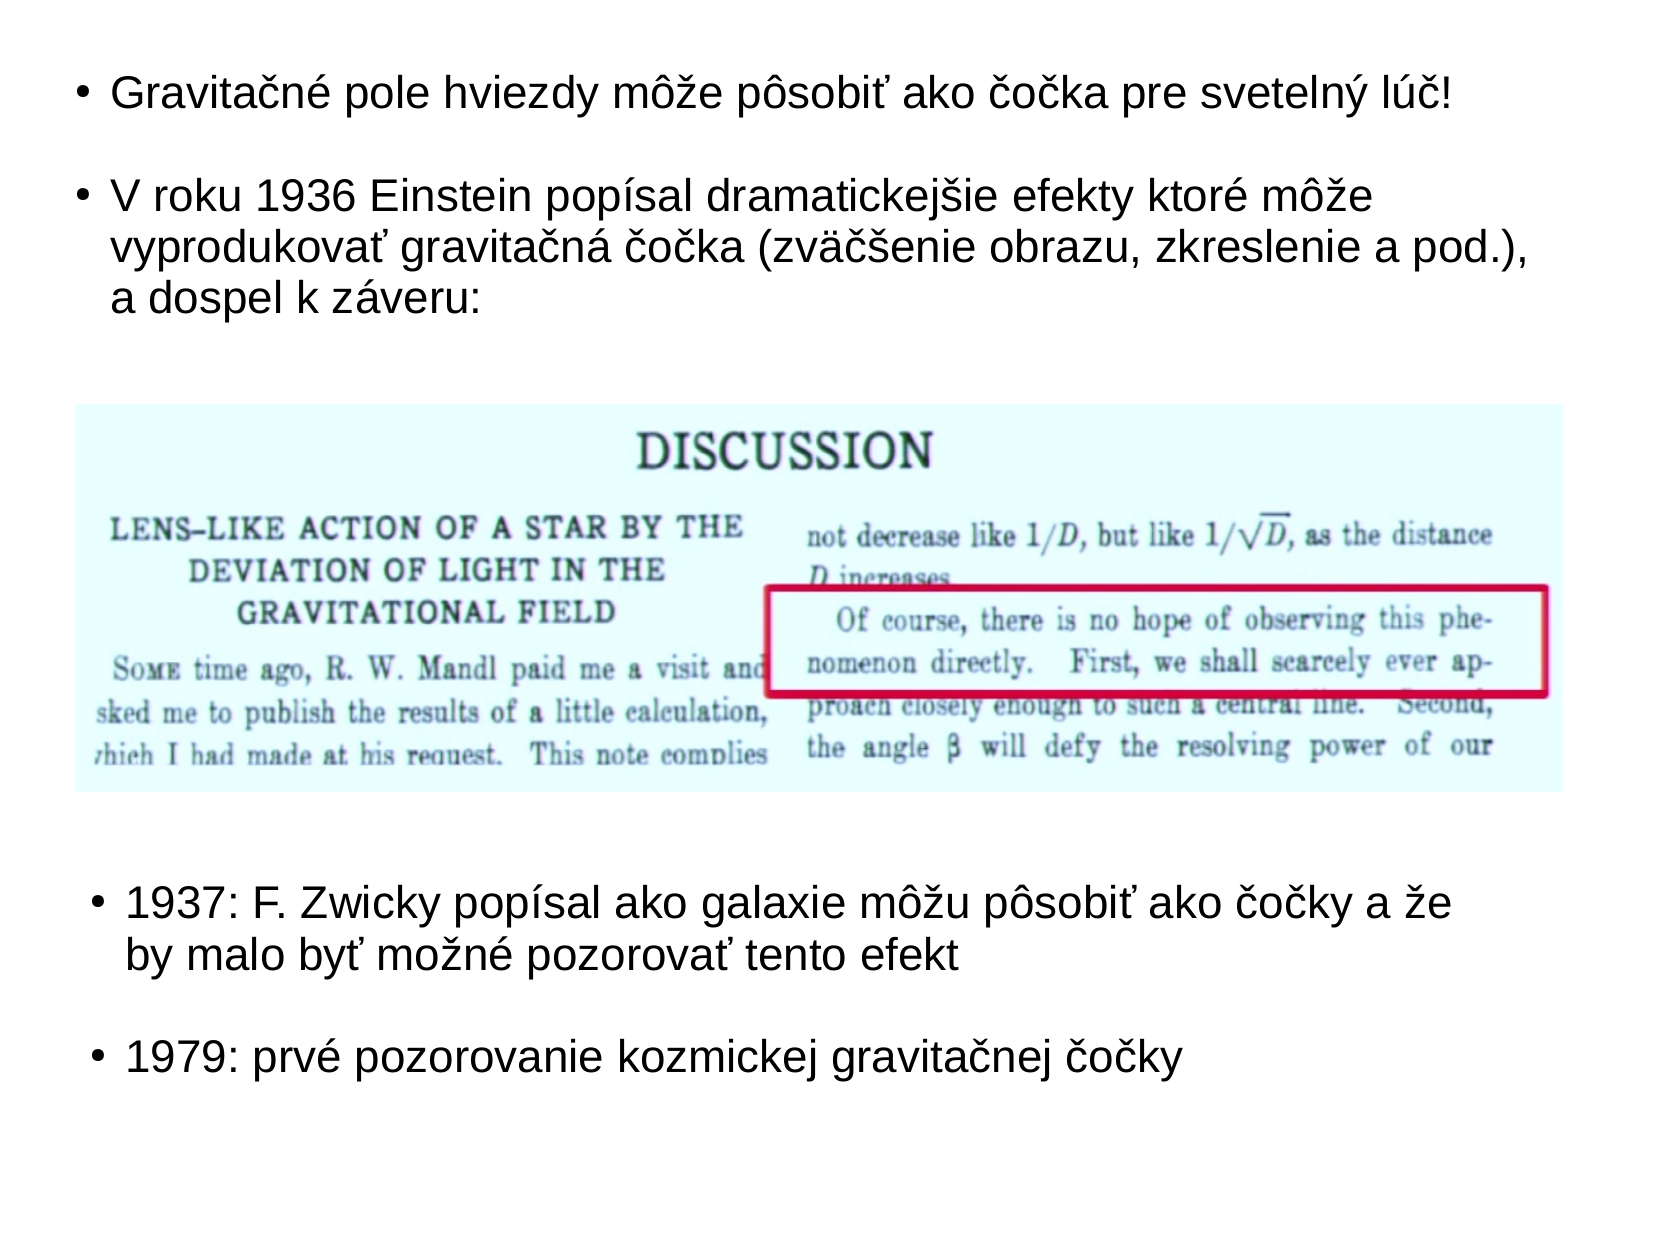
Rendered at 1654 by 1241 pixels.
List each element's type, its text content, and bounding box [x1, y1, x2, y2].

text_box Gravitačné pole hviezdy môže pôsobiť ako čočka pre svetelný lúč! V roku 1936 Einstein popísal dramatickejšie efekty ktoré môže vyprodukovať gravitačná čočka (zväčšenie obrazu, zkreslenie a pod.), a dospel k záveru: [60, 60, 1561, 332]
text_box 1937: F. Zwicky popísal ako galaxie môžu pôsobiť ako čočky a že by malo byť možné pozorovať tento efekt 1979: prvé pozorovanie kozmickej gravitačnej čočky [75, 870, 1486, 1171]
picture [75, 404, 1563, 792]
